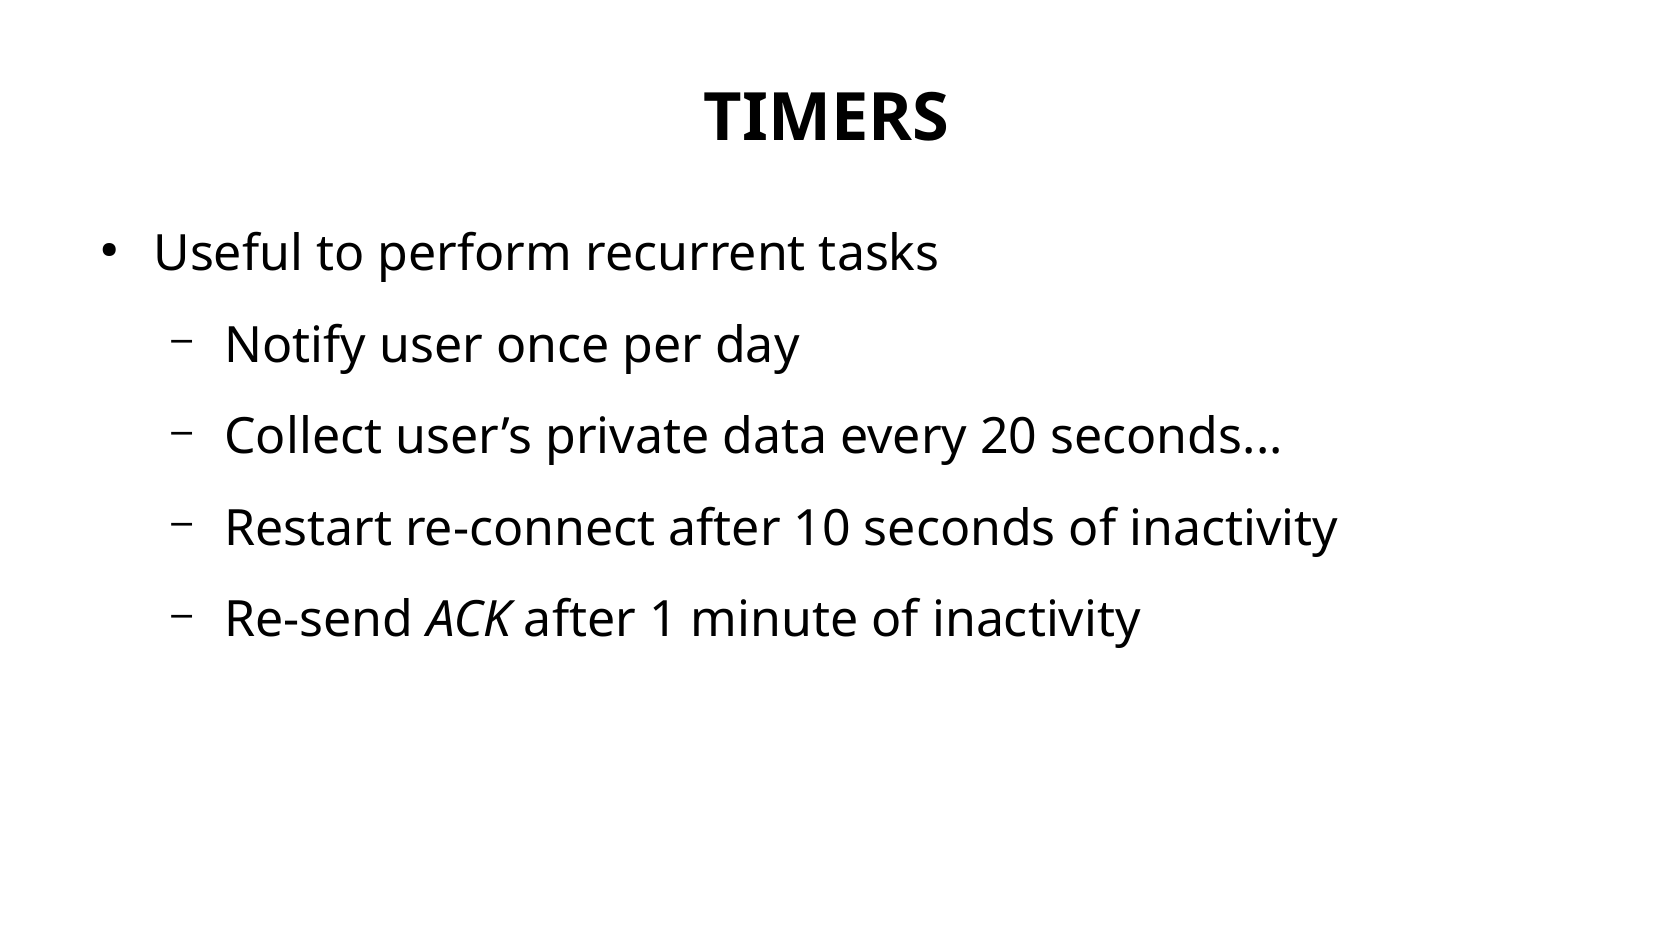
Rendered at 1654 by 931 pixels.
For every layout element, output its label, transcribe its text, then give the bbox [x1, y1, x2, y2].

list Useful to perform recurrent tasks Notify user once per day Collect user’s private data every 20 seconds... Restart re-connect after 10 seconds of inactivity Re-send ACK after 1 minute of inactivity [82, 217, 1571, 757]
title TIMERS [82, 36, 1571, 193]
